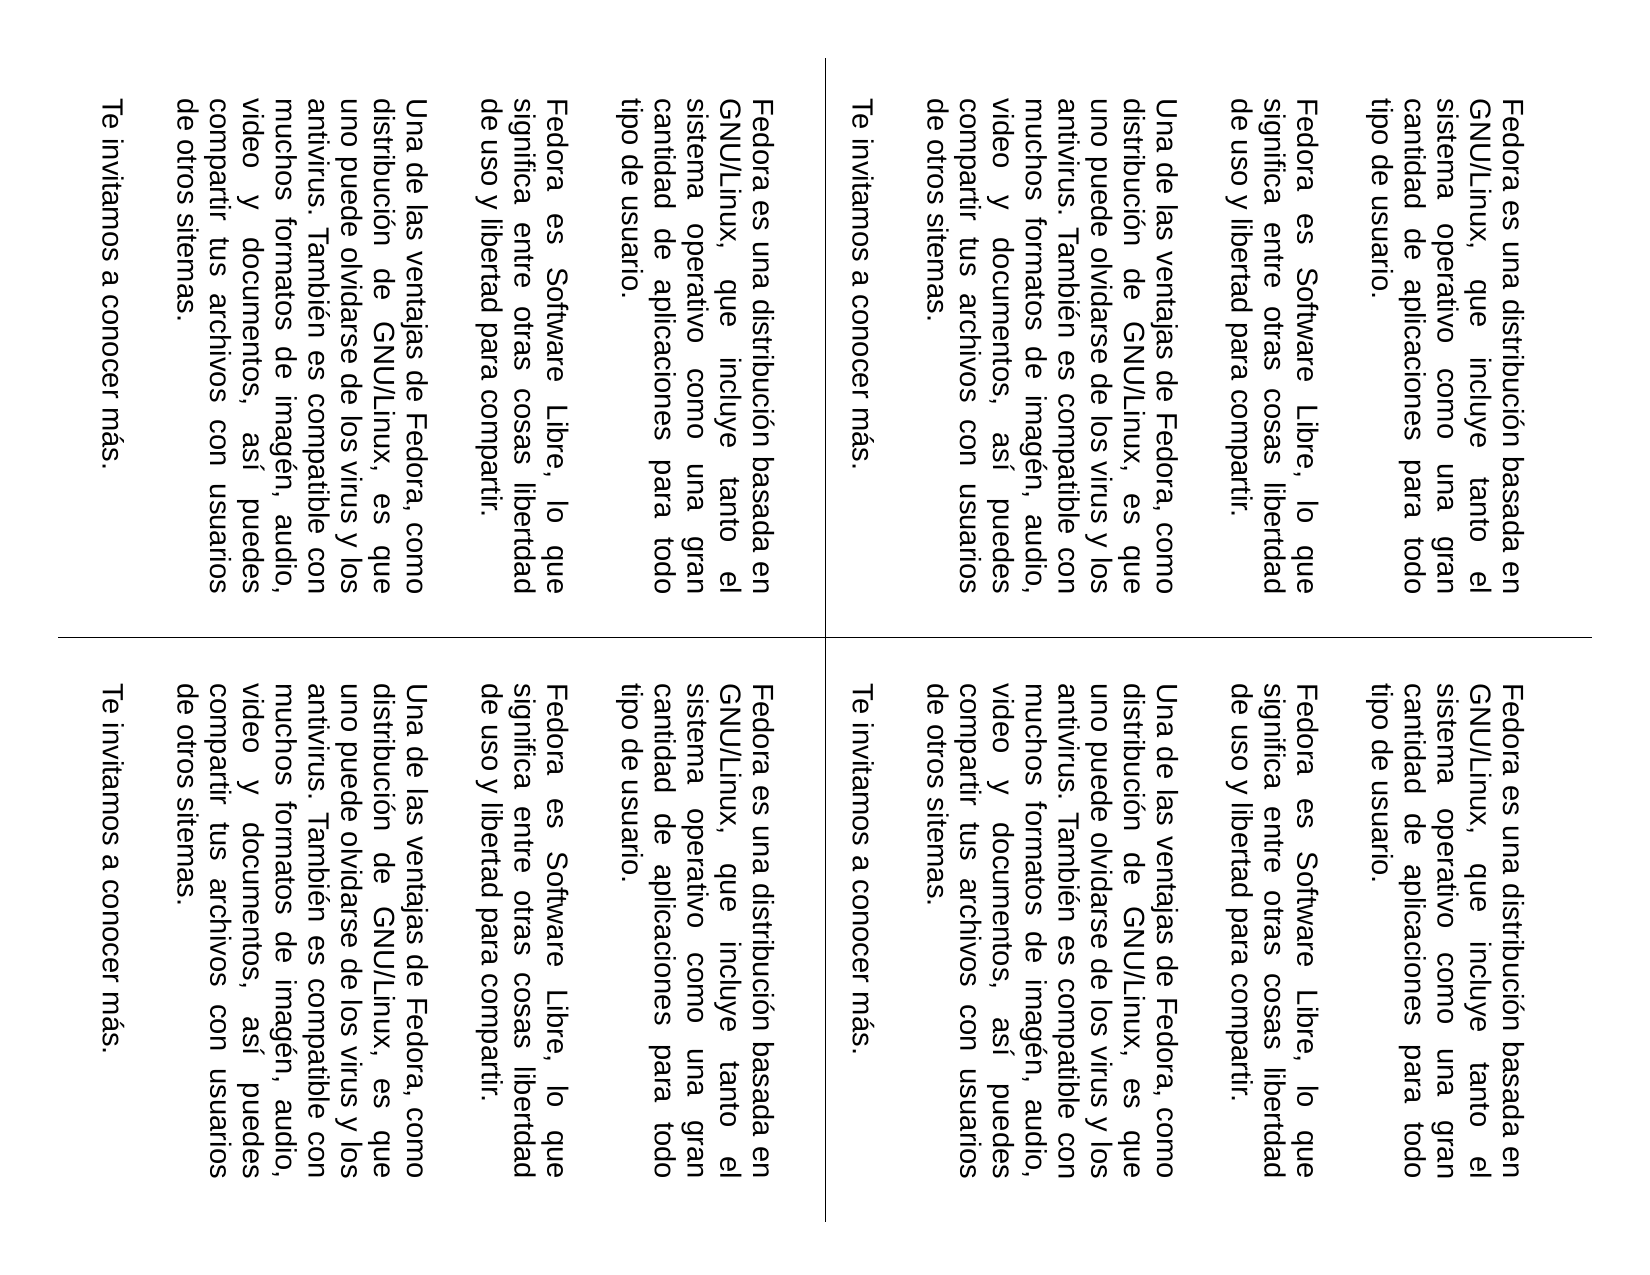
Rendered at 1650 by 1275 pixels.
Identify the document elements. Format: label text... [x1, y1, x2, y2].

text_box Fedora es una distribución basada en GNU/Linux, que incluye tanto el sistema operativo como una gran cantidad de aplicaciones para todo tipo de usuario. Fedora es Software Libre, lo que significa entre otras cosas libertdad de uso y libertad para compartir. Una de las ventajas de Fedora, como distribución de GNU/Linux, es que uno puede olvidarse de los virus y los antivirus. También es compatible con muchos formatos de imagén, audio, video y documentos, así puedes compartir tus archivos con usuarios de otros sitemas. Te invitamos a conocer más. [843, 668, 1538, 1194]
text_box Fedora es una distribución basada en GNU/Linux, que incluye tanto el sistema operativo como una gran cantidad de aplicaciones para todo tipo de usuario. Fedora es Software Libre, lo que significa entre otras cosas libertdad de uso y libertad para compartir. Una de las ventajas de Fedora, como distribución de GNU/Linux, es que uno puede olvidarse de los virus y los antivirus. También es compatible con muchos formatos de imagén, audio, video y documentos, así puedes compartir tus archivos con usuarios de otros sitemas. Te invitamos a conocer más. [843, 84, 1538, 610]
text_box Fedora es una distribución basada en GNU/Linux, que incluye tanto el sistema operativo como una gran cantidad de aplicaciones para todo tipo de usuario. Fedora es Software Libre, lo que significa entre otras cosas libertdad de uso y libertad para compartir. Una de las ventajas de Fedora, como distribución de GNU/Linux, es que uno puede olvidarse de los virus y los antivirus. También es compatible con muchos formatos de imagén, audio, video y documentos, así puedes compartir tus archivos con usuarios de otros sitemas. Te invitamos a conocer más. [93, 84, 788, 610]
text_box Fedora es una distribución basada en GNU/Linux, que incluye tanto el sistema operativo como una gran cantidad de aplicaciones para todo tipo de usuario. Fedora es Software Libre, lo que significa entre otras cosas libertdad de uso y libertad para compartir. Una de las ventajas de Fedora, como distribución de GNU/Linux, es que uno puede olvidarse de los virus y los antivirus. También es compatible con muchos formatos de imagén, audio, video y documentos, así puedes compartir tus archivos con usuarios de otros sitemas. Te invitamos a conocer más. [93, 668, 788, 1194]
